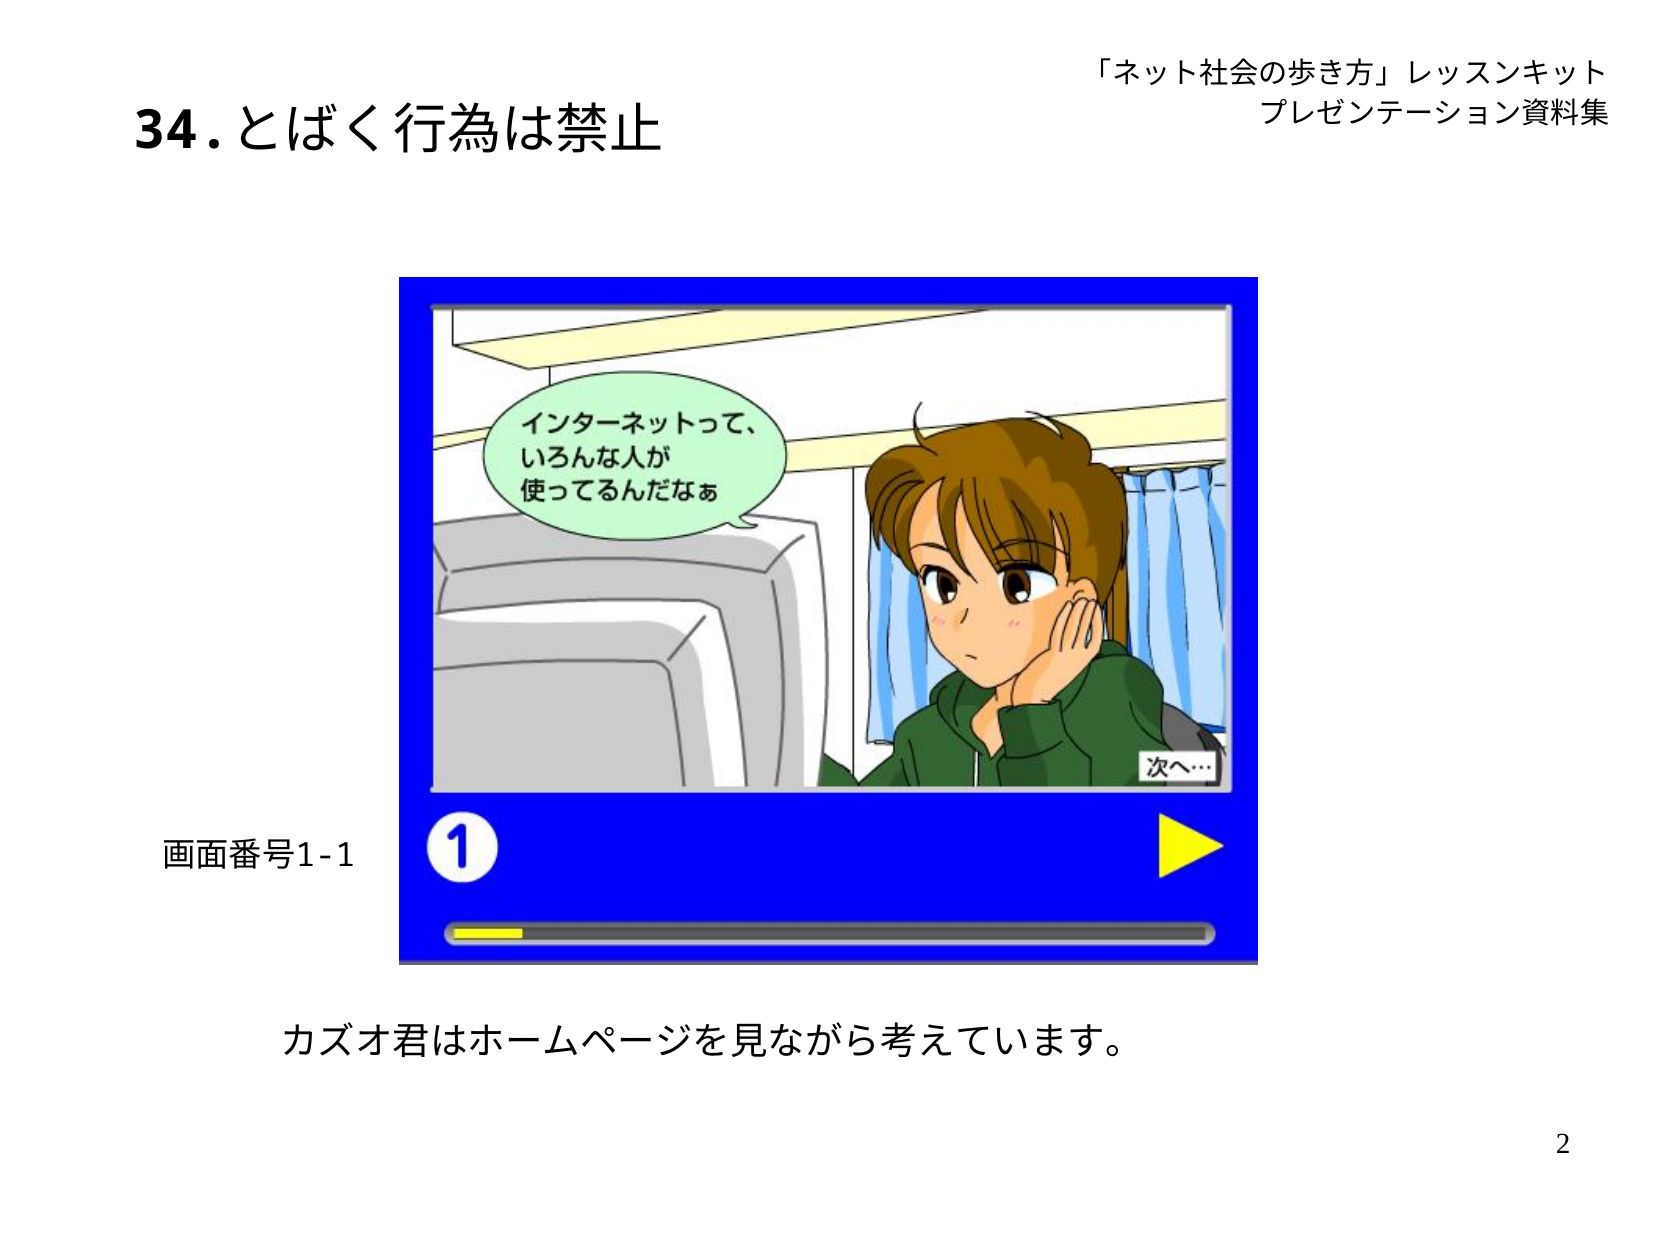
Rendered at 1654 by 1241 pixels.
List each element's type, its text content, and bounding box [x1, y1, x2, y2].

text_box 34.とばく行為は禁止 [118, 88, 1241, 169]
picture [399, 277, 1258, 965]
text_box 「ネット社会の歩き方」レッスンキット プレゼンテーション資料集 [1062, 44, 1625, 139]
text_box カズオ君はホームページを見ながら考えています。 [265, 1003, 1447, 1074]
text_box 画面番号1-1 [147, 826, 384, 882]
